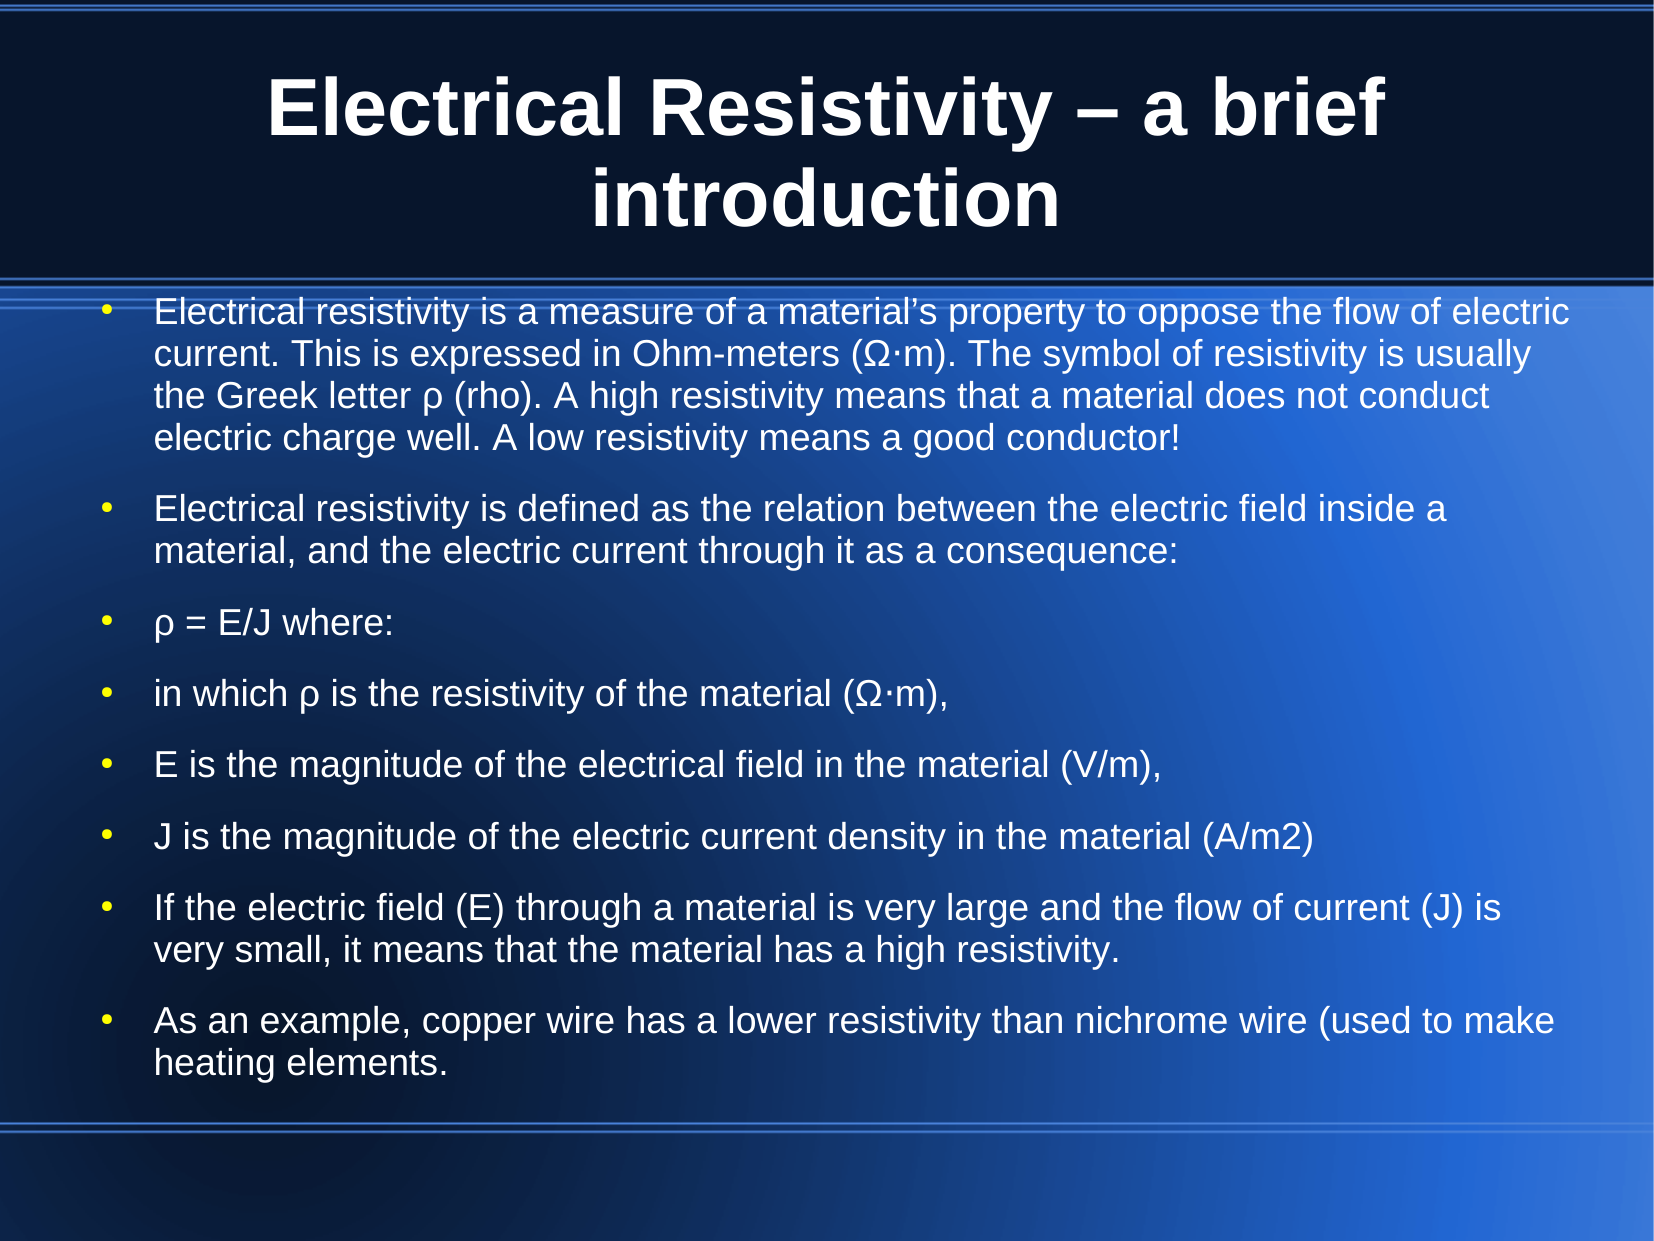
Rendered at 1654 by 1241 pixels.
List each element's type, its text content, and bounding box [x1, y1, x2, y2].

title Electrical Resistivity – a brief introduction [82, 49, 1571, 257]
picture [0, 0, 1654, 1241]
list Electrical resistivity is a measure of a material’s property to oppose the flow of electric current. This is expressed in Ohm-meters (Ω⋅m). The symbol of resistivity is usually the Greek letter ρ (rho). A high resistivity means that a material does not conduct electric charge well. A low resistivity means a good conductor! Electrical resistivity is defined as the relation between the electric field inside a material, and the electric current through it as a consequence: ρ = E/J where: in which ρ is the resistivity of the material (Ω⋅m), E is the magnitude of the electrical field in the material (V/m), J is the magnitude of the electric current density in the material (A/m2) If the electric field (E) through a material is very large and the flow of current (J) is very small, it means that the material has a high resistivity. As an example, copper wire has a lower resistivity than nichrome wire (used to make heating elements. [82, 290, 1571, 1109]
